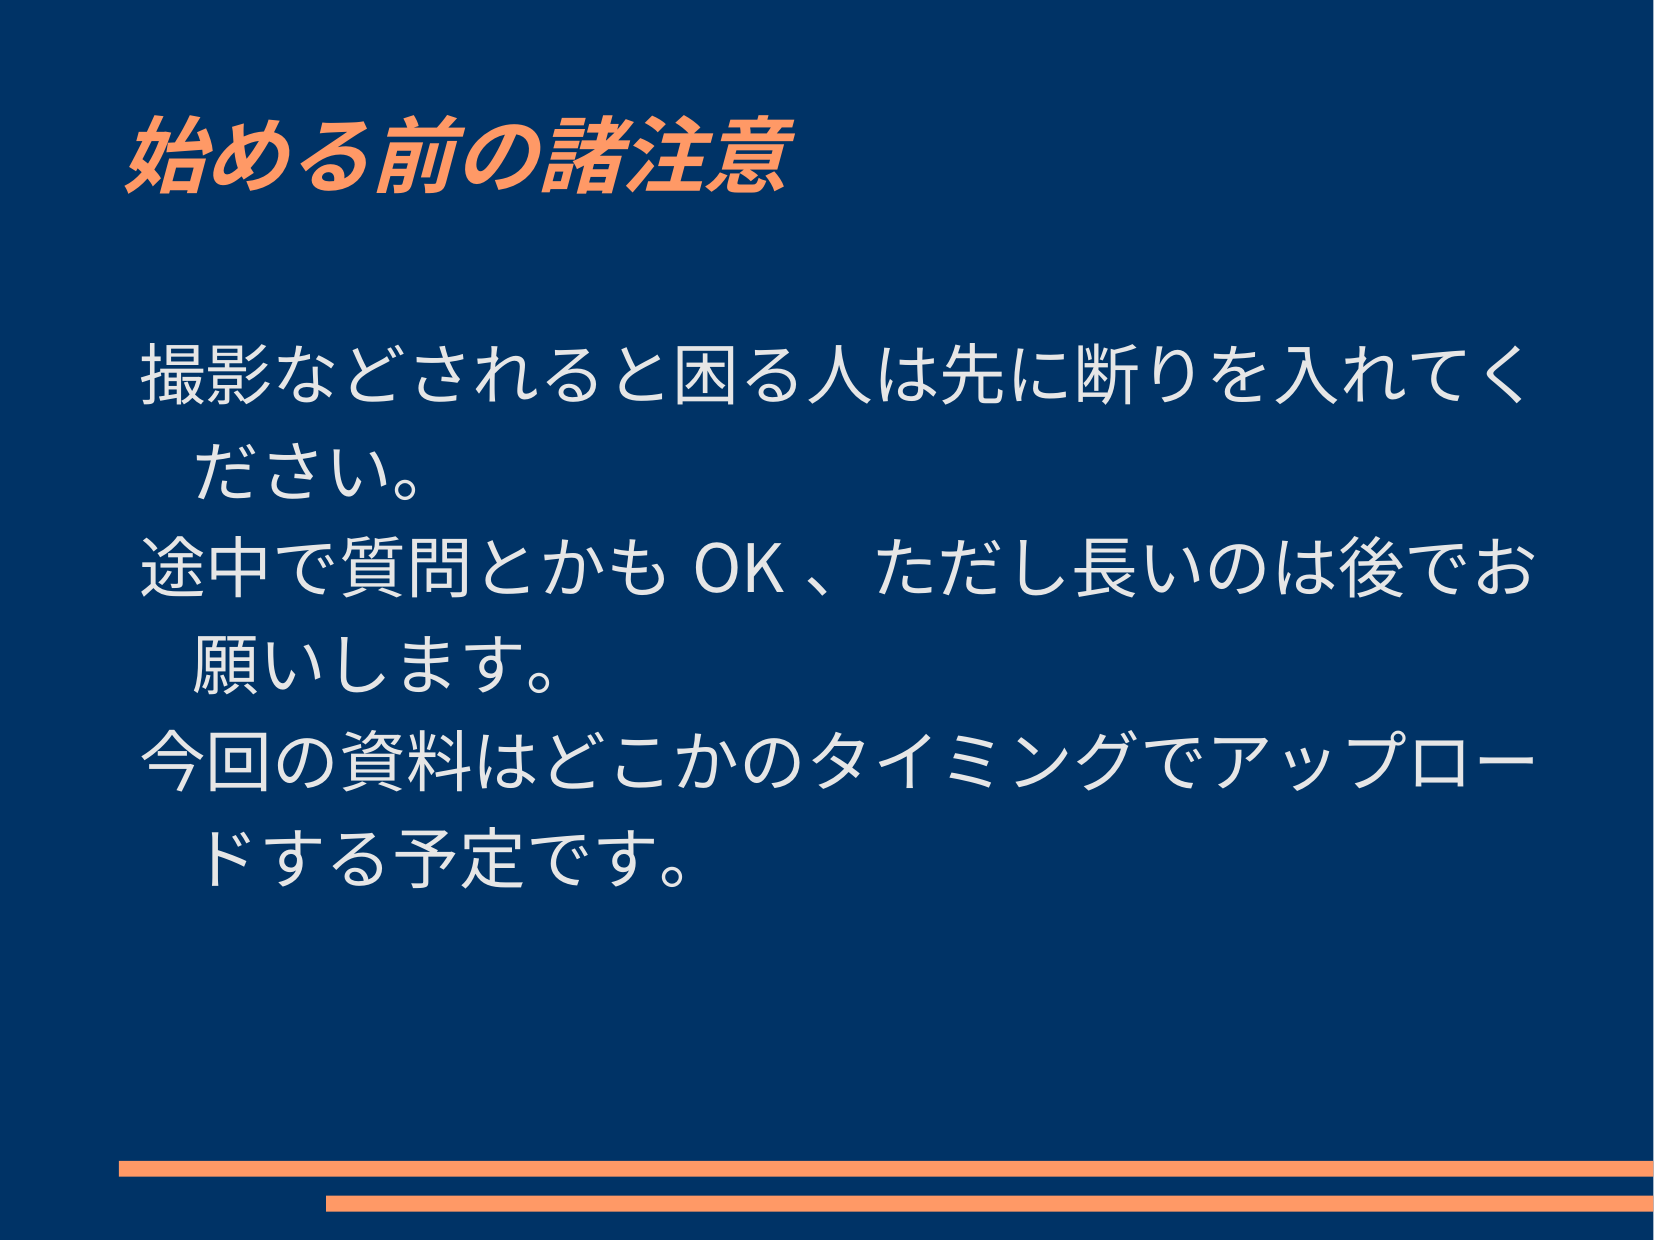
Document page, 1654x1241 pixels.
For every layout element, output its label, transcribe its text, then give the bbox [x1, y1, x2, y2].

title 始める前の諸注意 [121, 46, 1534, 254]
list 撮影などされると困る人は先に断りを入れてください。 途中で質問とかもOK、ただし長いのは後でお願いします。 今回の資料はどこかのタイミングでアップロードする予定です。 [121, 322, 1561, 1132]
